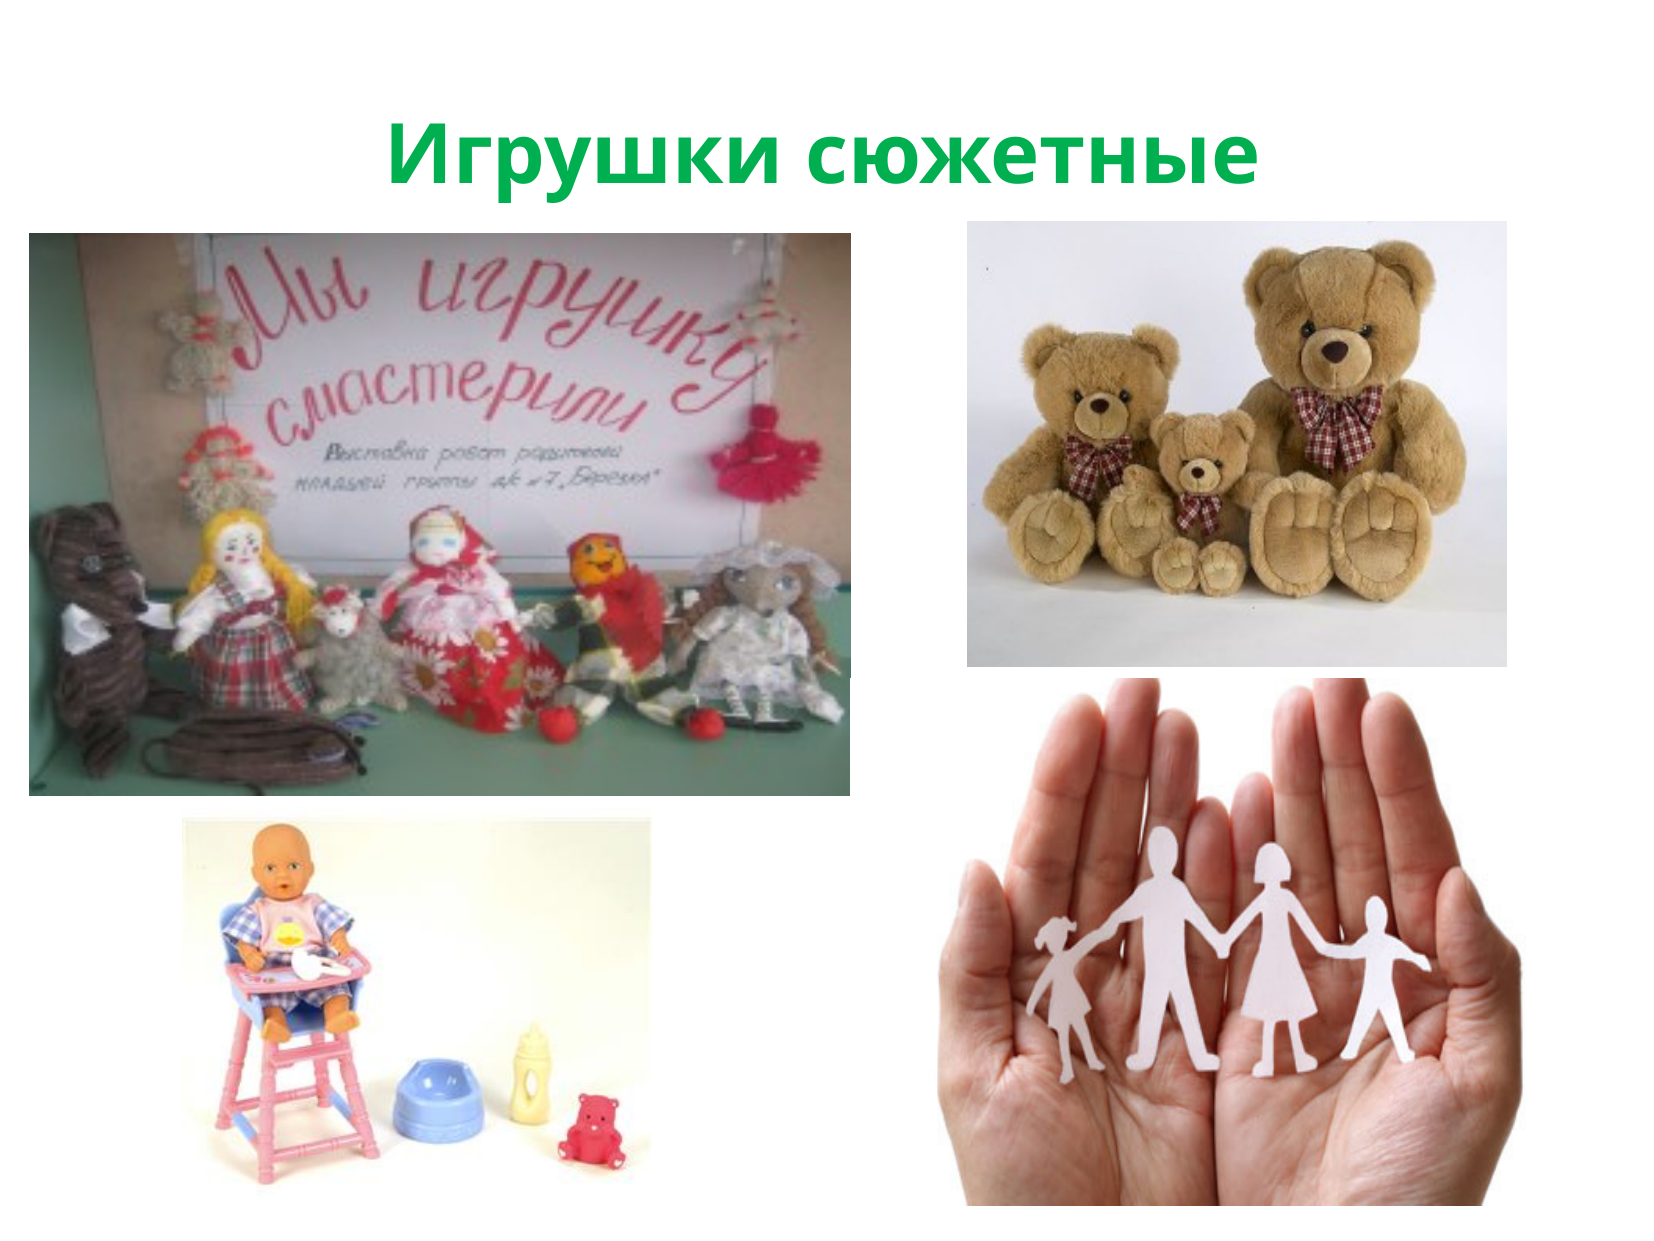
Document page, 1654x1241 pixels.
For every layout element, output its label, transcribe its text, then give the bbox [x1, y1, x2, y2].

picture [182, 807, 652, 1199]
picture [29, 233, 1601, 1207]
text_box Игрушки сюжетные [369, 92, 1215, 209]
picture [967, 221, 1507, 667]
